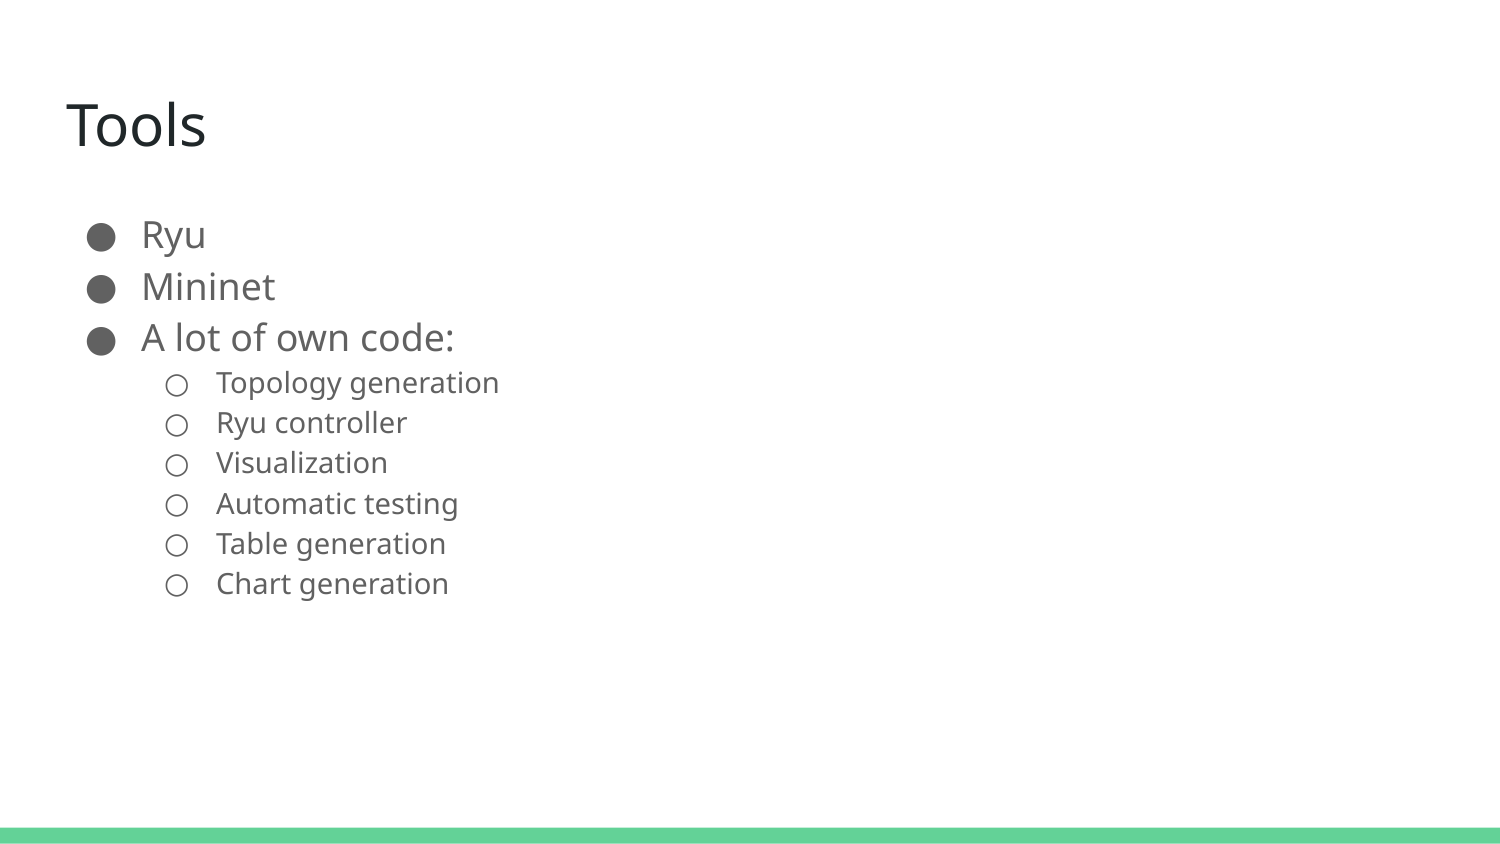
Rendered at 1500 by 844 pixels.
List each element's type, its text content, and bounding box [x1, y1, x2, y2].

list Ryu Mininet A lot of own code: Topology generation Ryu controller Visualization Automatic testing Table generation Chart generation [51, 189, 1449, 750]
title Tools [51, 72, 1449, 167]
